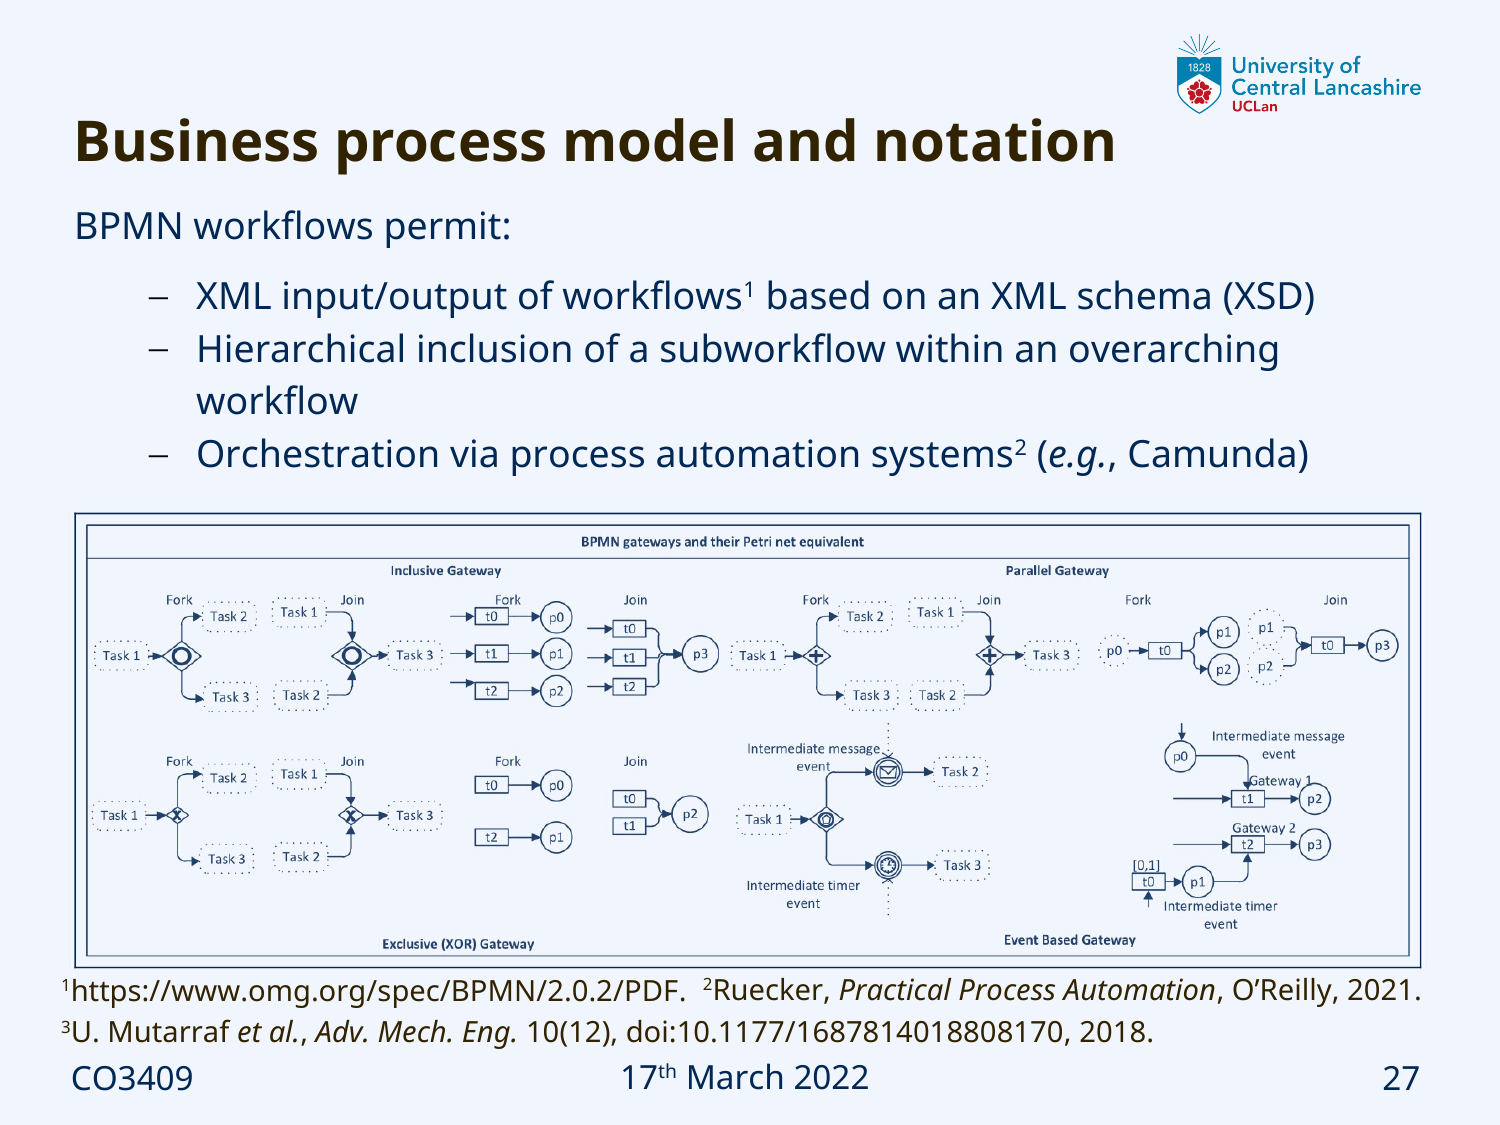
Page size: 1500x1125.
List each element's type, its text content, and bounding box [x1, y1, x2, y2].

text_box 1https://www.omg.org/spec/BPMN/2.0.2/PDF. [46, 964, 688, 1006]
text_box 2Ruecker, Practical Process Automation, O’Reilly, 2021. [688, 963, 1491, 1024]
title Business process model and notation [58, 93, 1475, 186]
text_box 3U. Mutarraf et al., Adv. Mech. Eng. 10(12), doi:10.1177/1687814018808170, 2018. [46, 1006, 1404, 1067]
picture [62, 505, 1427, 977]
text_box BPMN workflows permit: XML input/output of workflows1 based on an XML schema (XSD) Hierarchical inclusion of a subworkflow within an overarching workflow Orchestration via process automation systems2 (e.g., Camunda) … and there are algorithms that translate BPMN into Petri nets:3 [59, 186, 1435, 500]
picture [1177, 34, 1421, 93]
